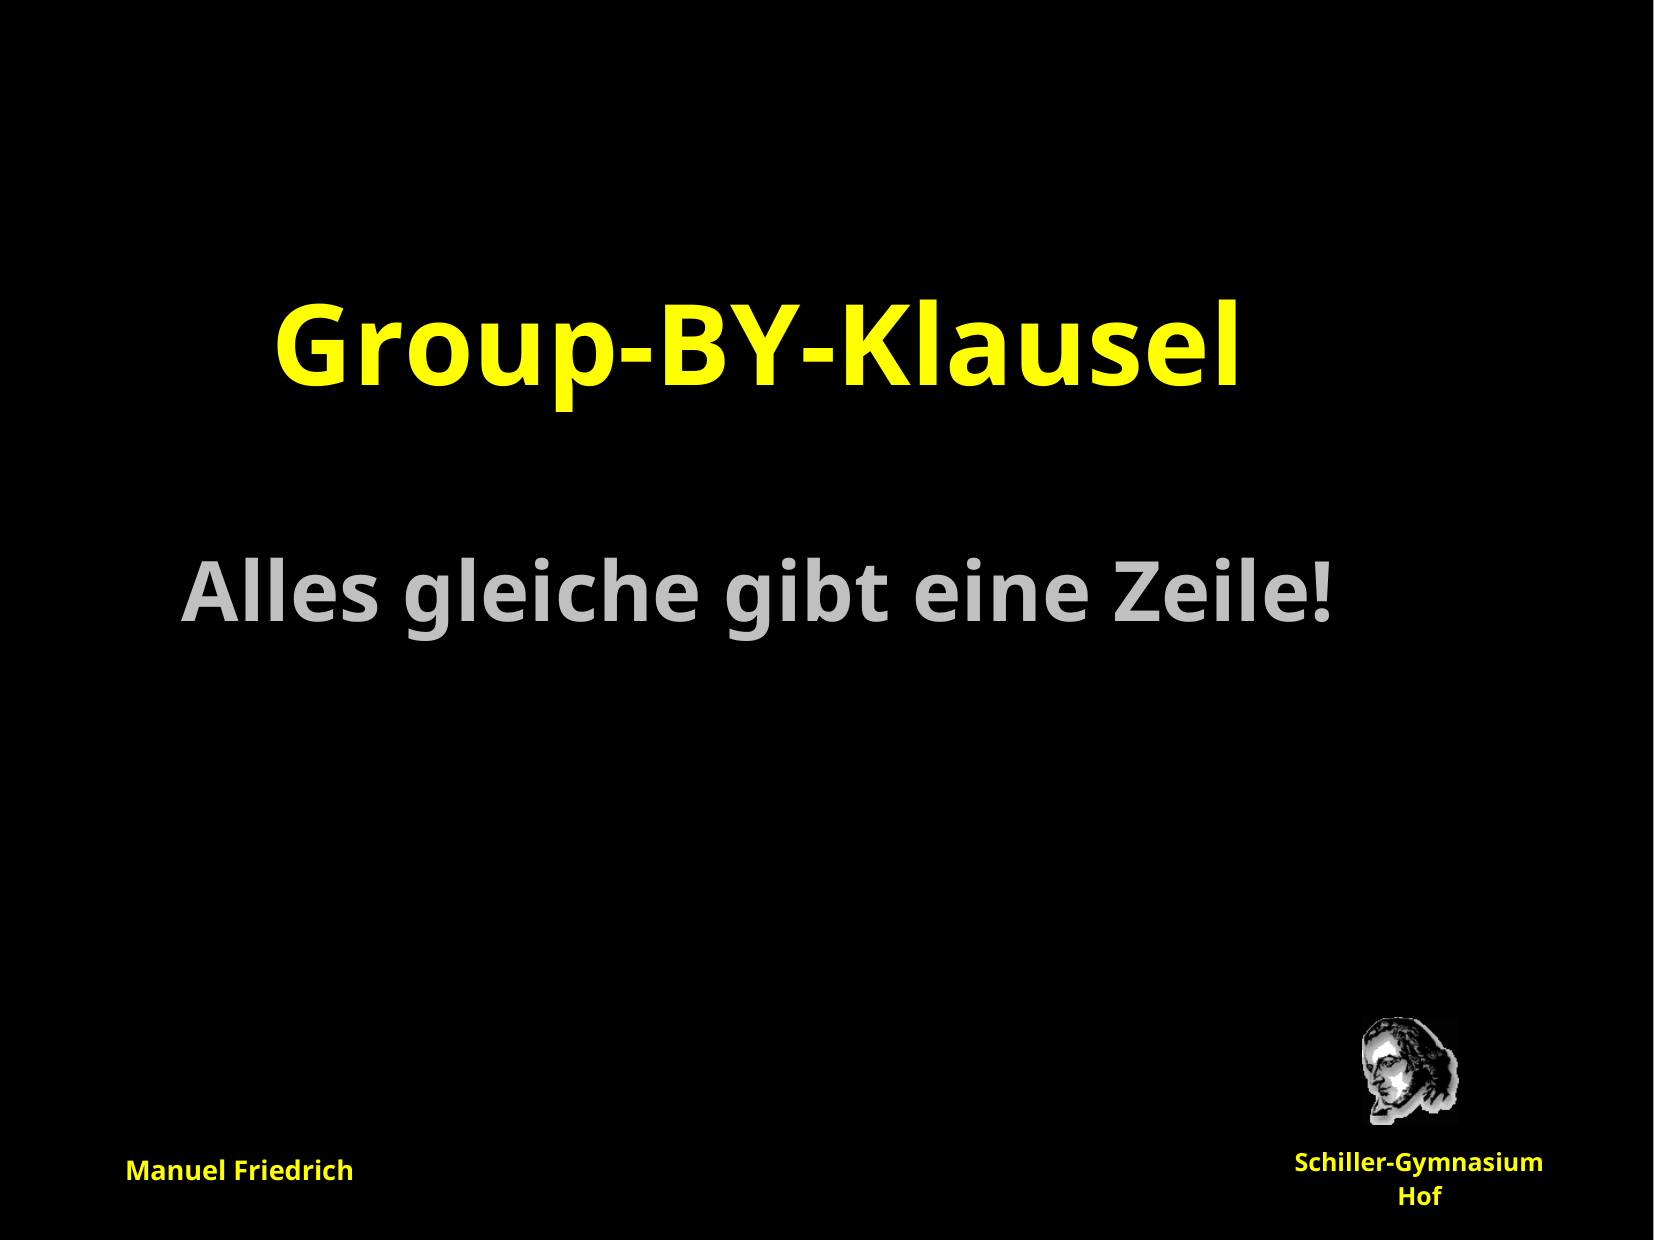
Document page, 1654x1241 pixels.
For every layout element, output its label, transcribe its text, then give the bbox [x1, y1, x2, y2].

text_box Schiller-Gymnasium Hof [1294, 1145, 1549, 1206]
text_box Group-BY-Klausel Alles gleiche gibt eine Zeile! [181, 265, 1376, 901]
text_box Manuel Friedrich [124, 1151, 357, 1185]
picture [1362, 1017, 1459, 1125]
